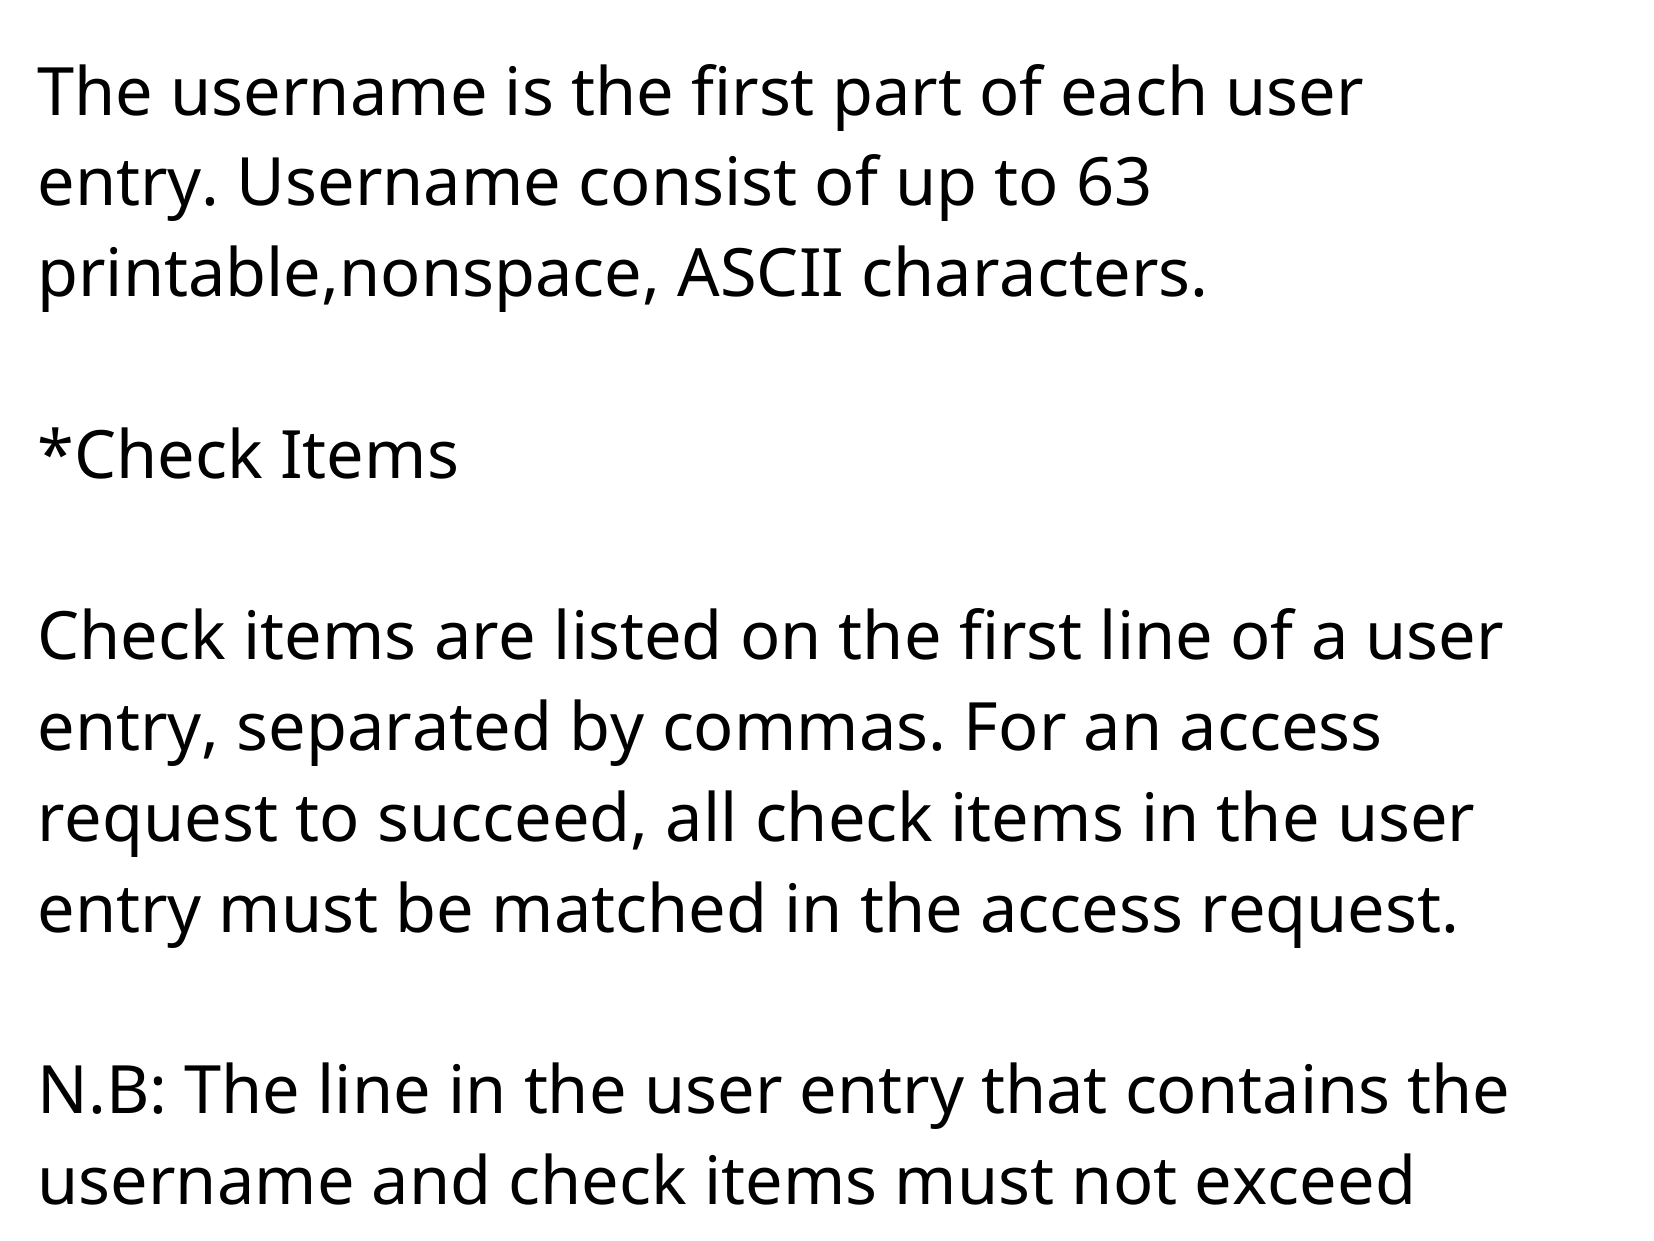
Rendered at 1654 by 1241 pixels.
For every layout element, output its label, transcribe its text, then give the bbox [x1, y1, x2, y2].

subtitle *Username The username is the first part of each user entry. Username consist of up to 63 printable,nonspace, ASCII characters. *Check Items Check items are listed on the first line of a user entry, separated by commas. For an access request to succeed, all check items in the user entry must be matched in the access request. N.B: The line in the user entry that contains the username and check items must not exceed 255 characters. [37, 12, 1538, 1241]
